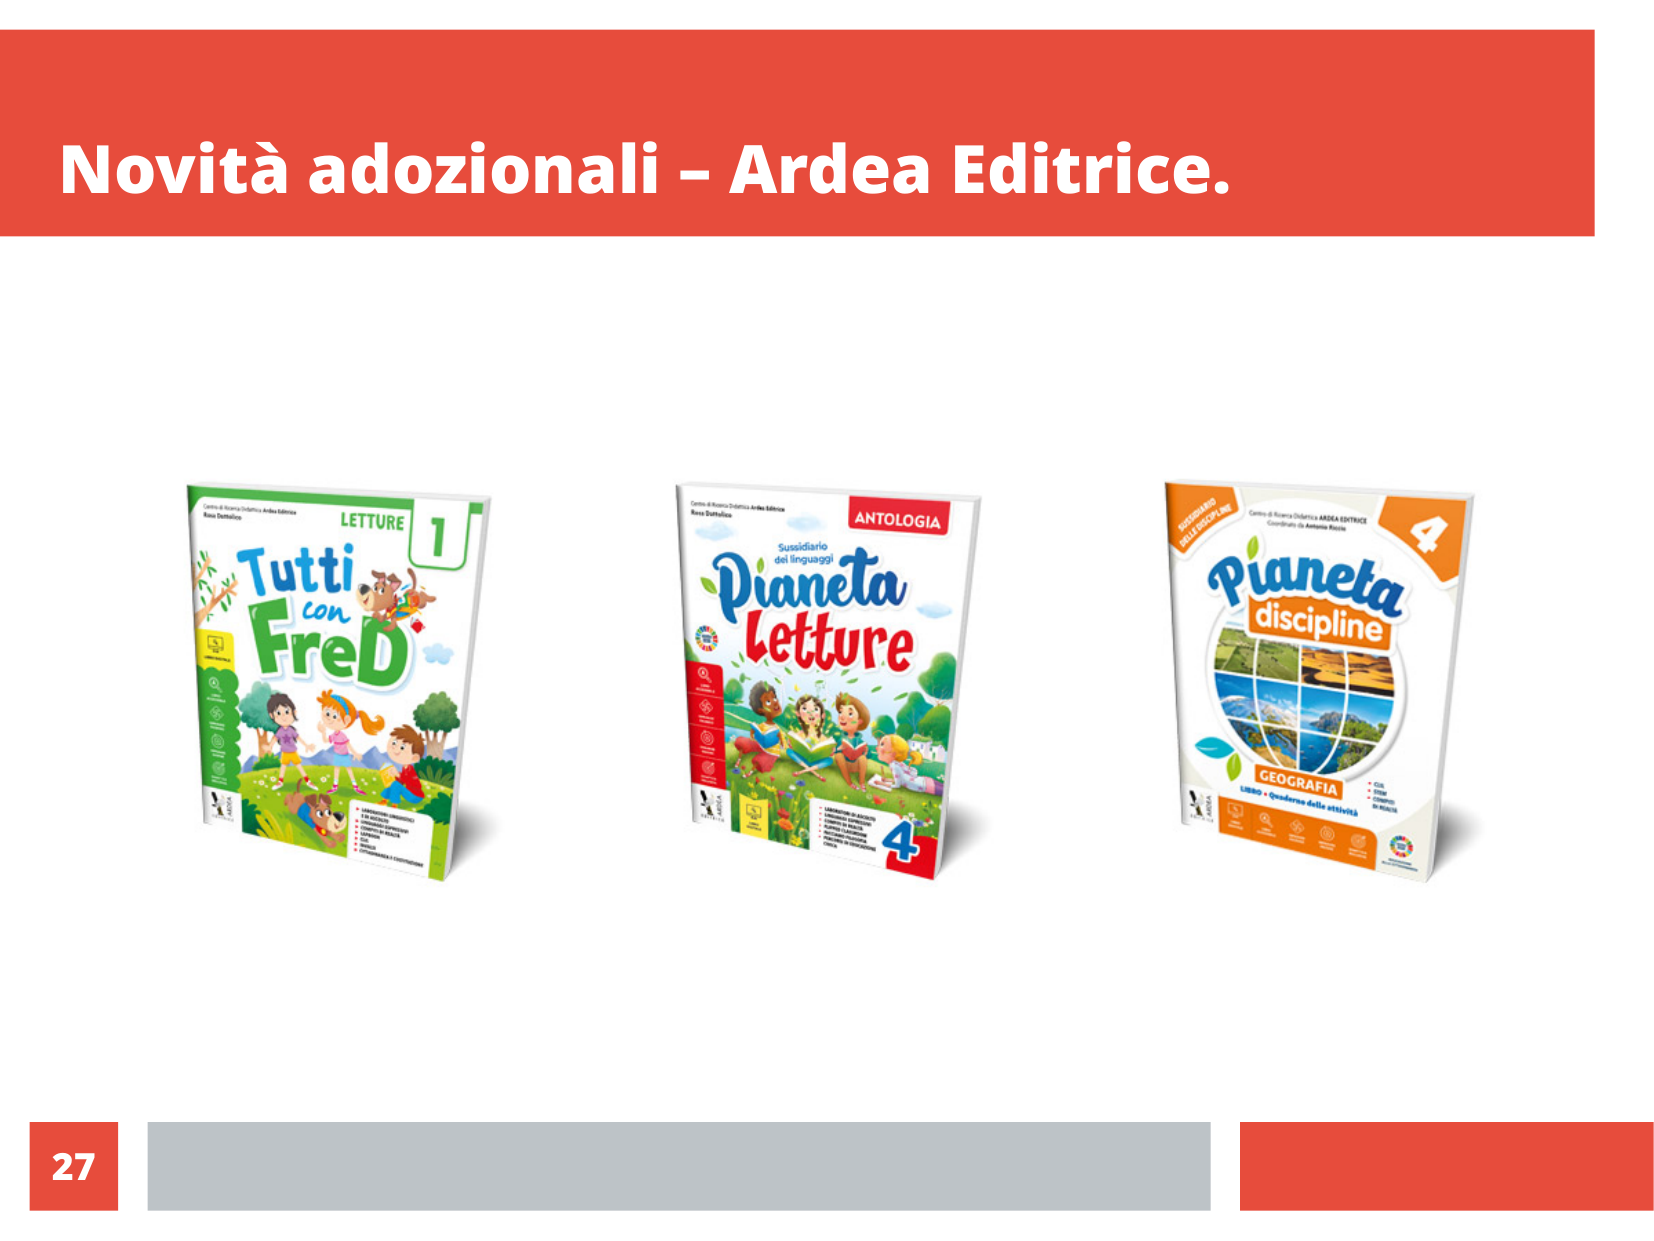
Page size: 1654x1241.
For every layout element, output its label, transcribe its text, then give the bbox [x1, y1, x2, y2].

picture [1096, 468, 1536, 890]
picture [607, 468, 1047, 890]
picture [118, 468, 558, 890]
text_box <numero> [29, 1122, 119, 1211]
title Novità adozionali – Ardea Editrice. [59, 59, 1595, 207]
